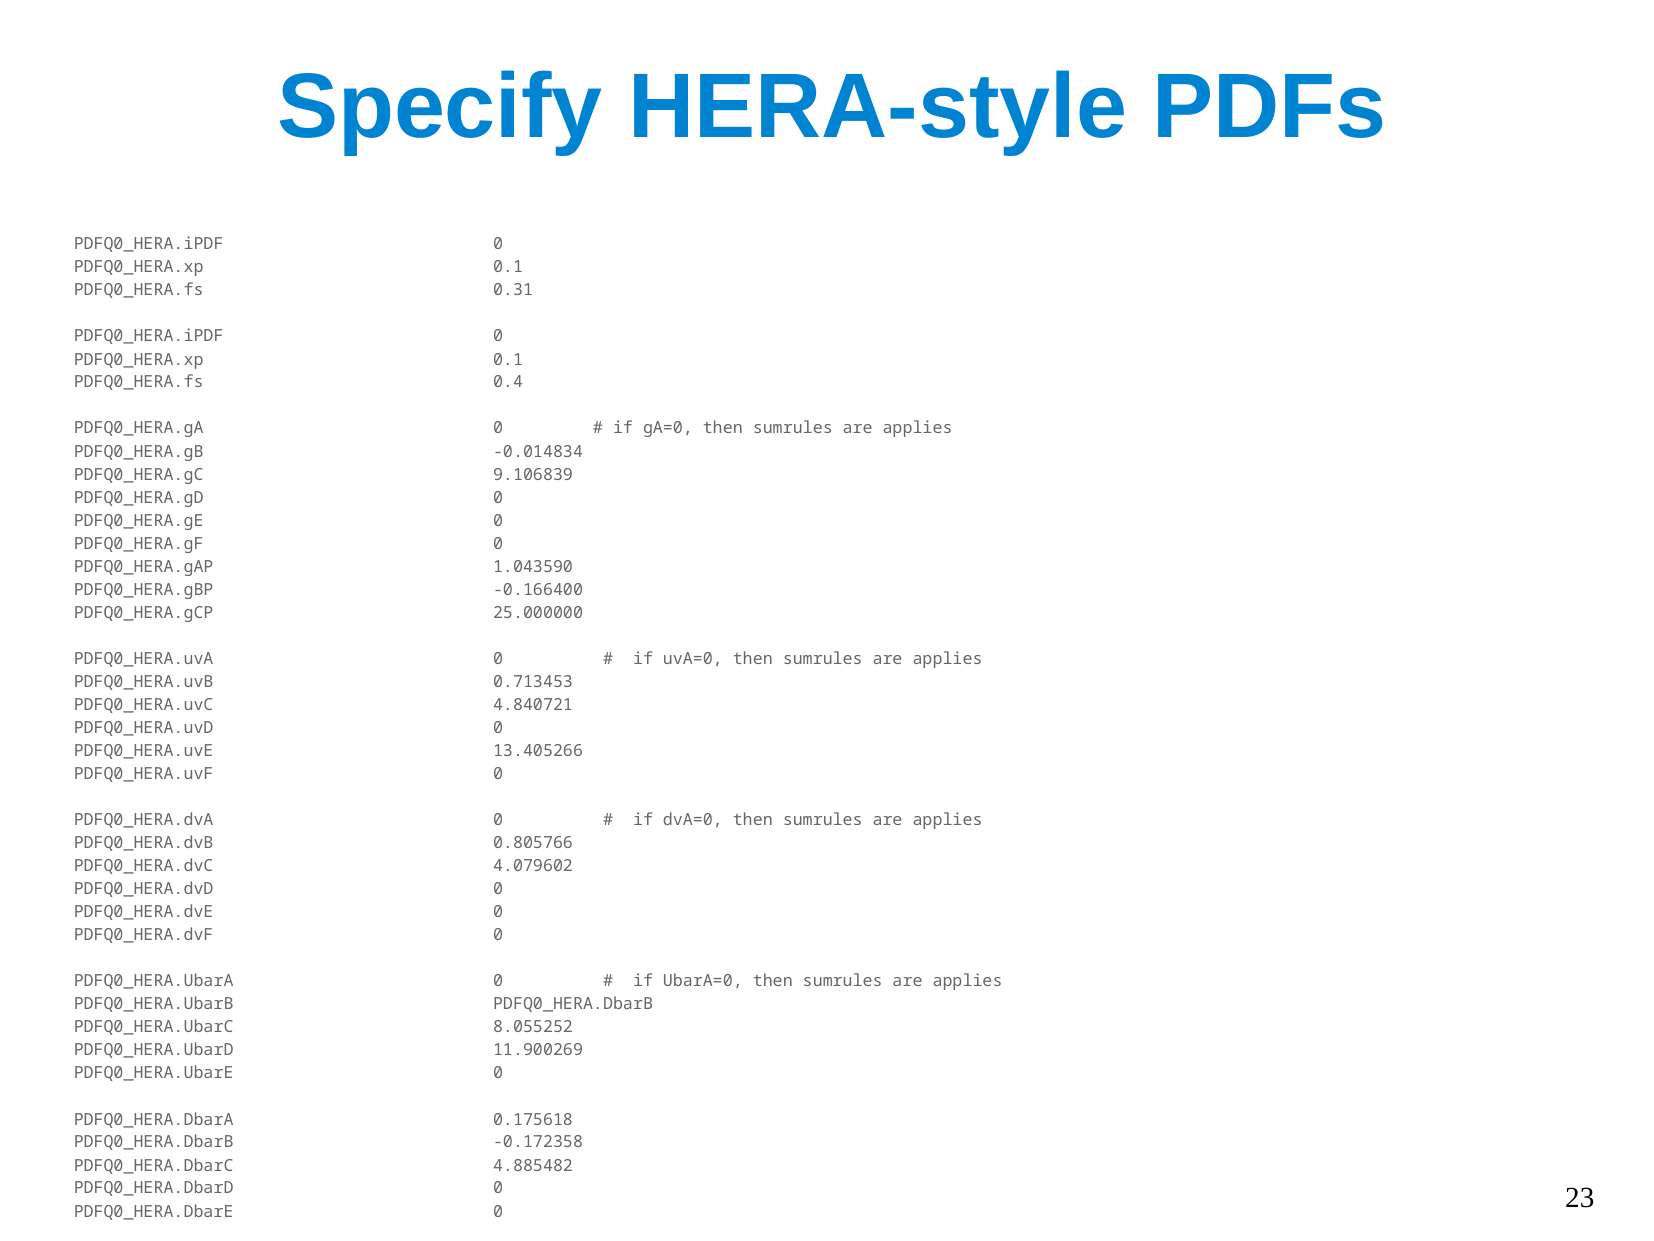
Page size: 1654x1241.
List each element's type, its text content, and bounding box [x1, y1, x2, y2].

title Specify HERA-style PDFs [70, 35, 1595, 178]
text_box PDFQ0_HERA.iPDF 0 PDFQ0_HERA.xp 0.1 PDFQ0_HERA.fs 0.31 PDFQ0_HERA.iPDF 0 PDFQ0_HERA.xp 0.1 PDFQ0_HERA.fs 0.4 PDFQ0_HERA.gA 0 # if gA=0, then sumrules are applies PDFQ0_HERA.gB -0.014834 PDFQ0_HERA.gC 9.106839 PDFQ0_HERA.gD 0 PDFQ0_HERA.gE 0 PDFQ0_HERA.gF 0 PDFQ0_HERA.gAP 1.043590 PDFQ0_HERA.gBP -0.166400 PDFQ0_HERA.gCP 25.000000 PDFQ0_HERA.uvA 0 # if uvA=0, then sumrules are applies PDFQ0_HERA.uvB 0.713453 PDFQ0_HERA.uvC 4.840721 PDFQ0_HERA.uvD 0 PDFQ0_HERA.uvE 13.405266 PDFQ0_HERA.uvF 0 PDFQ0_HERA.dvA 0 # if dvA=0, then sumrules are applies PDFQ0_HERA.dvB 0.805766 PDFQ0_HERA.dvC 4.079602 PDFQ0_HERA.dvD 0 PDFQ0_HERA.dvE 0 PDFQ0_HERA.dvF 0 PDFQ0_HERA.UbarA 0 # if UbarA=0, then sumrules are applies PDFQ0_HERA.UbarB PDFQ0_HERA.DbarB PDFQ0_HERA.UbarC 8.055252 PDFQ0_HERA.UbarD 11.900269 PDFQ0_HERA.UbarE 0 PDFQ0_HERA.DbarA 0.175618 PDFQ0_HERA.DbarB -0.172358 PDFQ0_HERA.DbarC 4.885482 PDFQ0_HERA.DbarD 0 PDFQ0_HERA.DbarE 0 PDFQ0_HERA.seaA 0 PDFQ0_HERA.seaB 0 PDFQ0_HERA.seaC 0 PDFQ0_HERA.seaD 0 PDFQ0_HERA.seaE 0 [59, 224, 1654, 1229]
